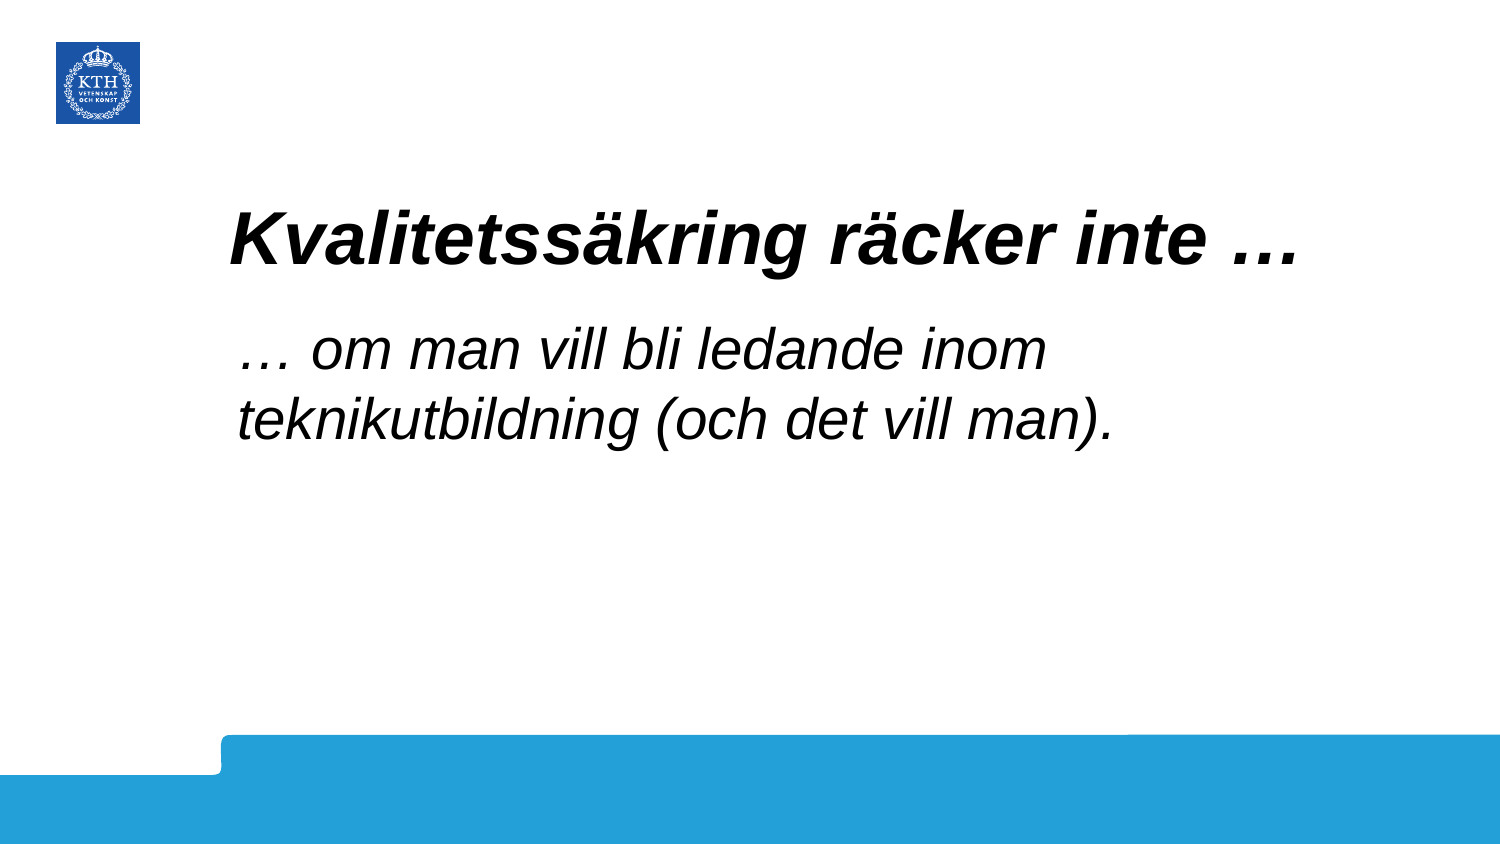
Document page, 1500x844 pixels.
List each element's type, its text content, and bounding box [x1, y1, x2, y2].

text_box … om man vill bli ledande inom teknikutbildning (och det vill man). [237, 310, 1319, 426]
text_box Kvalitetssäkring räcker inte … [229, 151, 1403, 280]
